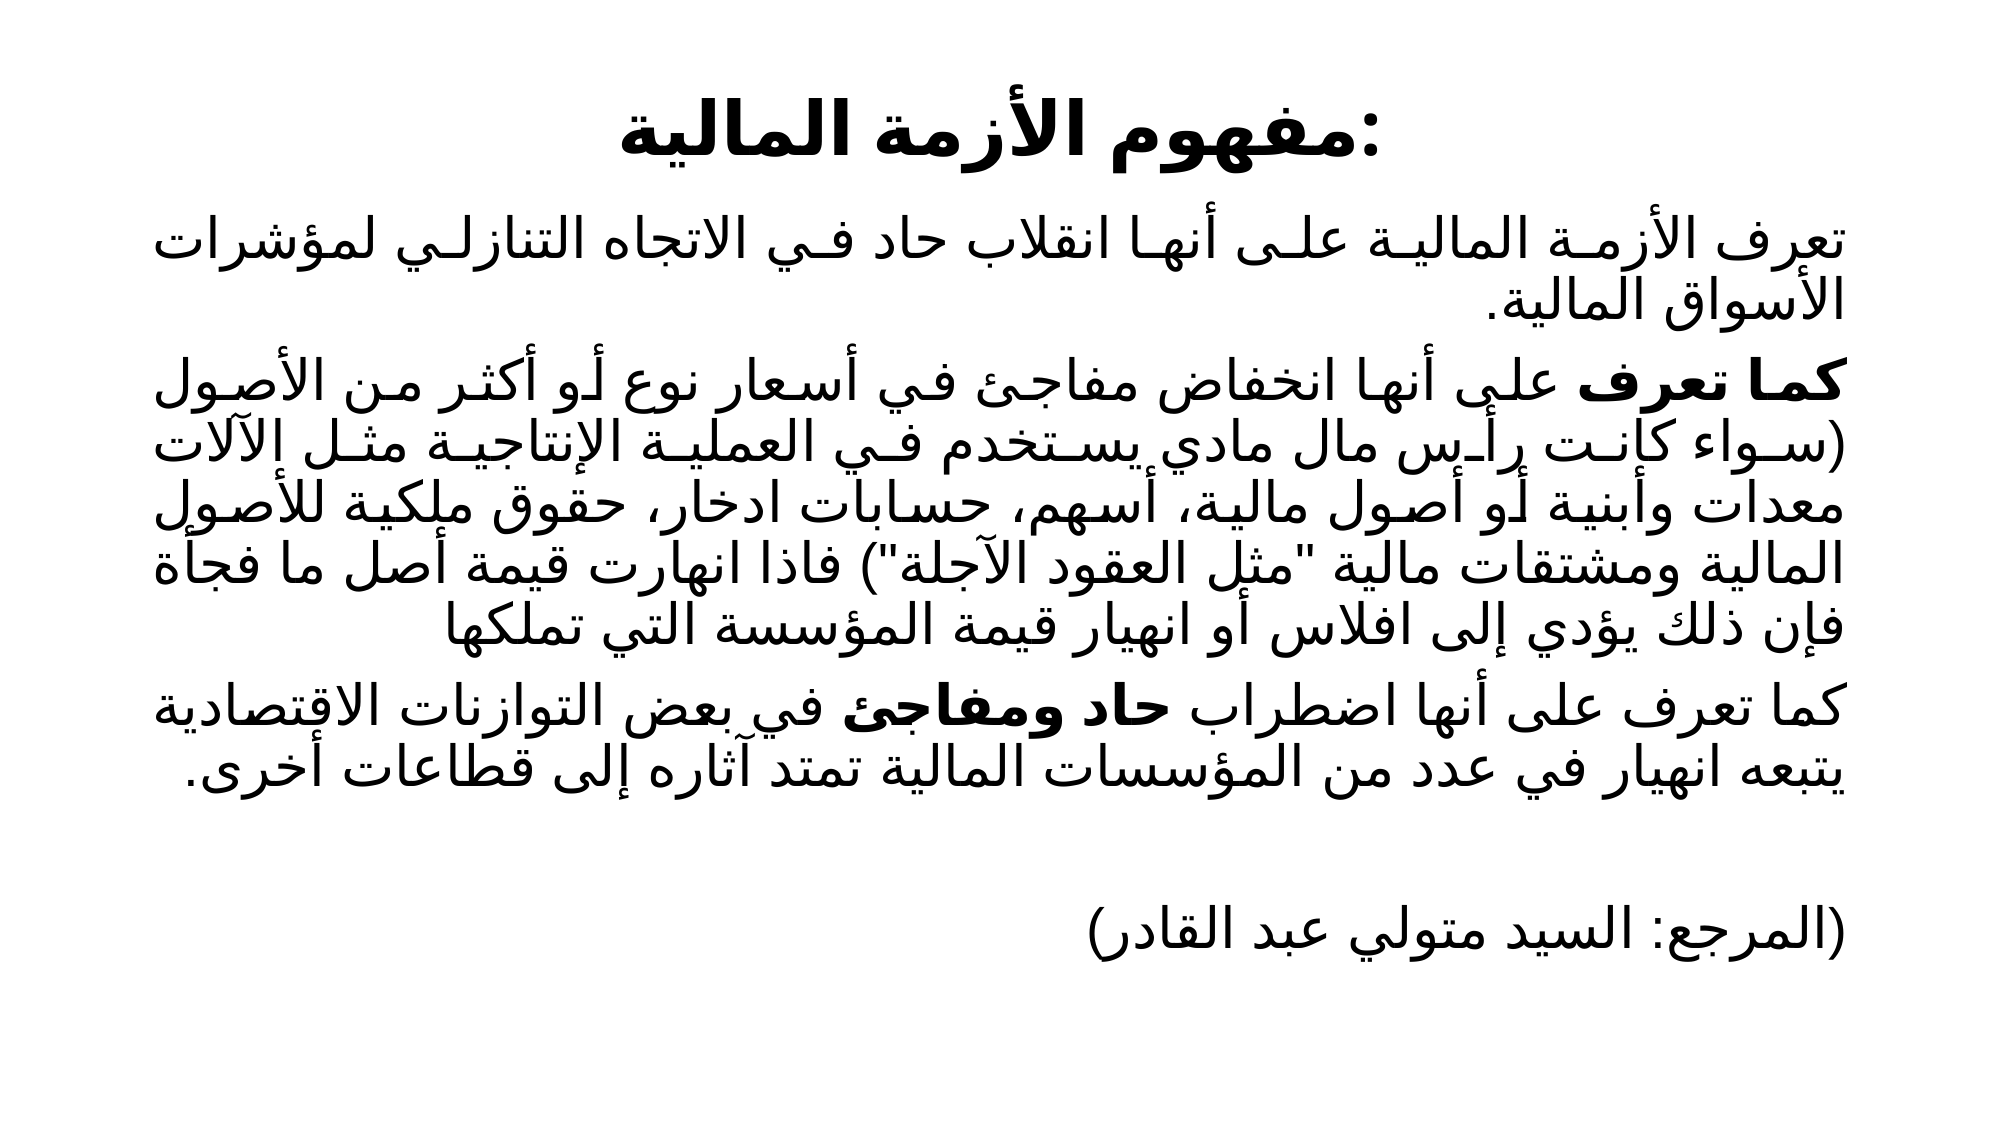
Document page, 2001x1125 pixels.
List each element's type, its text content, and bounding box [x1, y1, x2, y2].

list تعرف الأزمة المالية على أنها انقلاب حاد في الاتجاه التنازلي لمؤشرات الأسواق المالية. كما تعرف على أنها انخفاض مفاجئ في أسعار نوع أو أكثر من الأصول (سواء كانت رأس مال مادي يستخدم في العملية الإنتاجية مثل الآلات معدات وأبنية أو أصول مالية، أسهم، حسابات ادخار، حقوق ملكية للأصول المالية ومشتقات مالية "مثل العقود الآجلة") فاذا انهارت قيمة أصل ما فجأة فإن ذلك يؤدي إلى افلاس أو انهيار قيمة المؤسسة التي تملكها كما تعرف على أنها اضطراب حاد ومفاجئ في بعض التوازنات الاقتصادية يتبعه انهيار في عدد من المؤسسات المالية تمتد آثاره إلى قطاعات أخرى. (المرجع: السيد متولي عبد القادر) [137, 202, 1863, 1014]
title مفهوم الأزمة المالية: [137, 59, 1863, 202]
